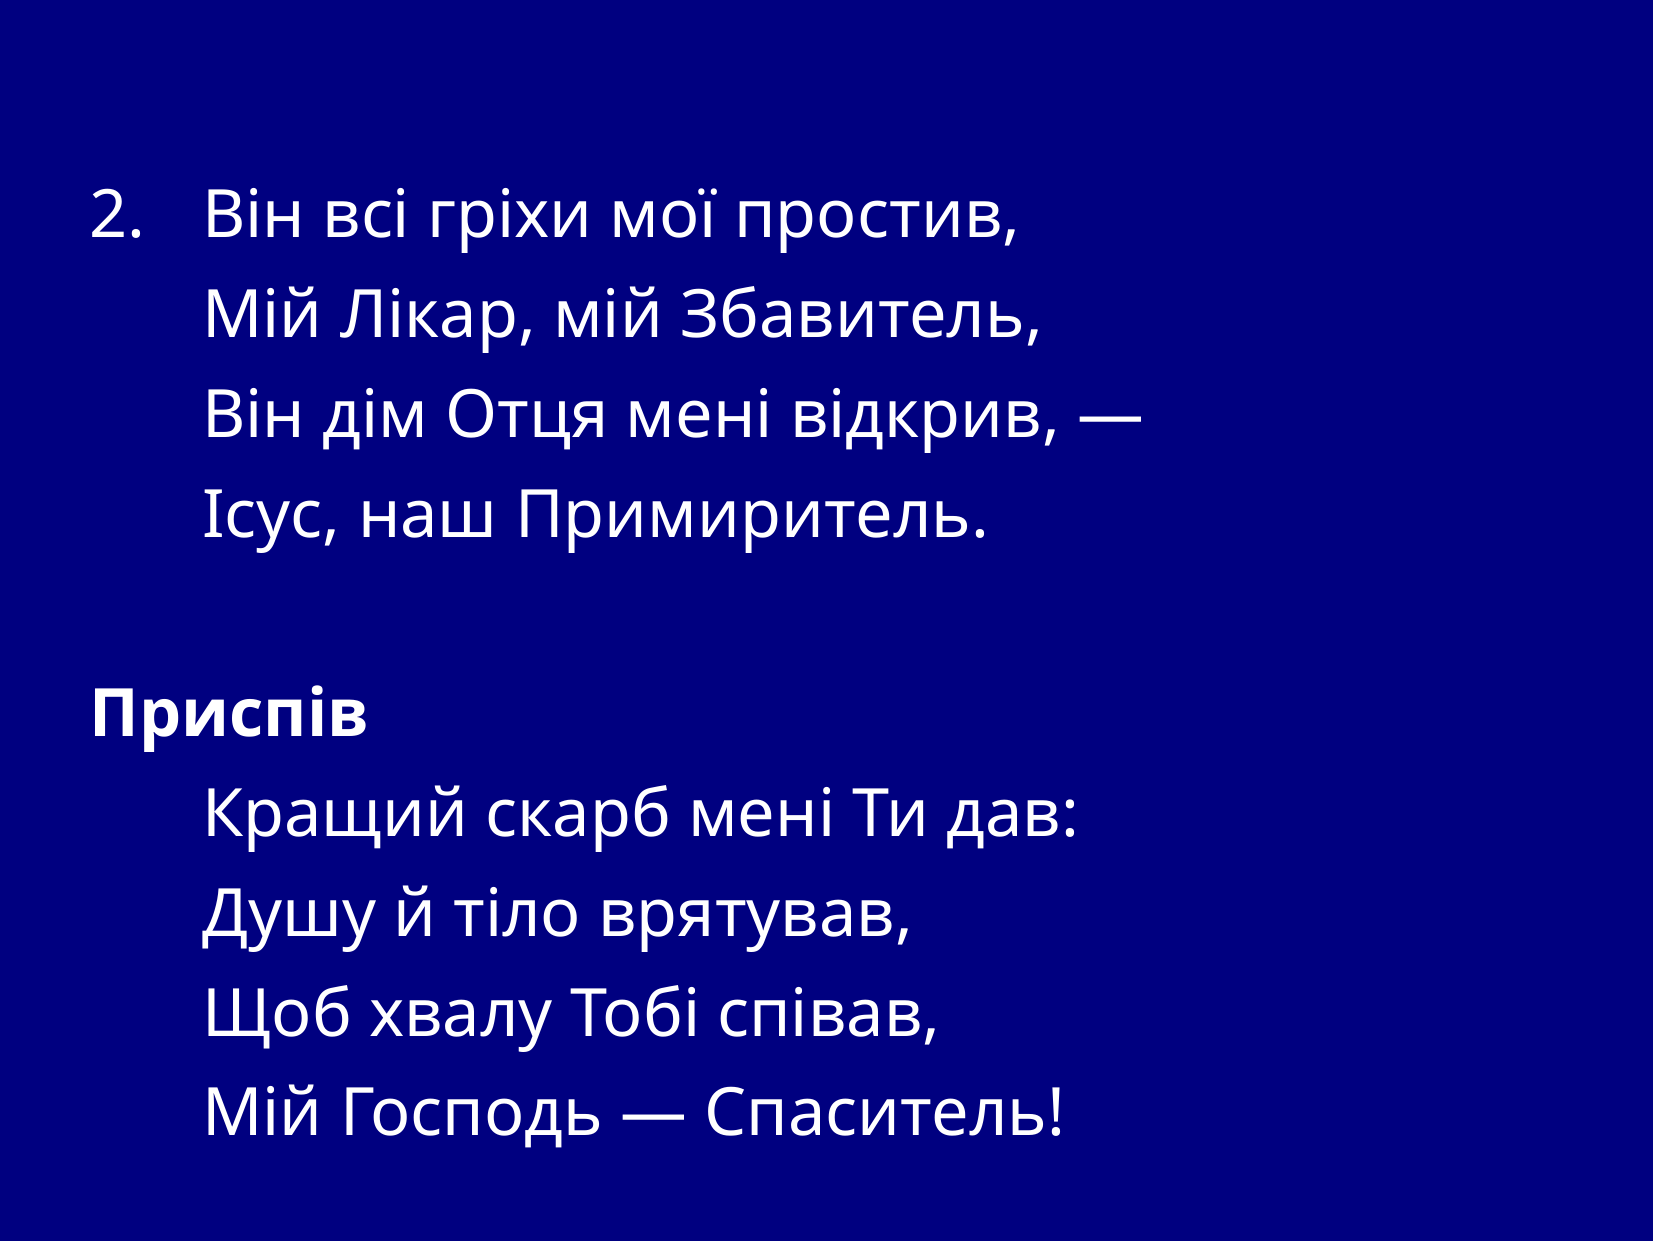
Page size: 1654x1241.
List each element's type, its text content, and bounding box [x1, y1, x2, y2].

text_box 2. Він всі гріхи мої простив, Мій Лікар, мій Збавитель, Він дім Отця мені відкрив, ― Ісус, наш Примиритель. Приспів Кращий скарб мені Ти дав: Душу й тіло врятував, Щоб хвалу Тобі співав, Мій Господь ― Спаситель! [75, 150, 1576, 1163]
